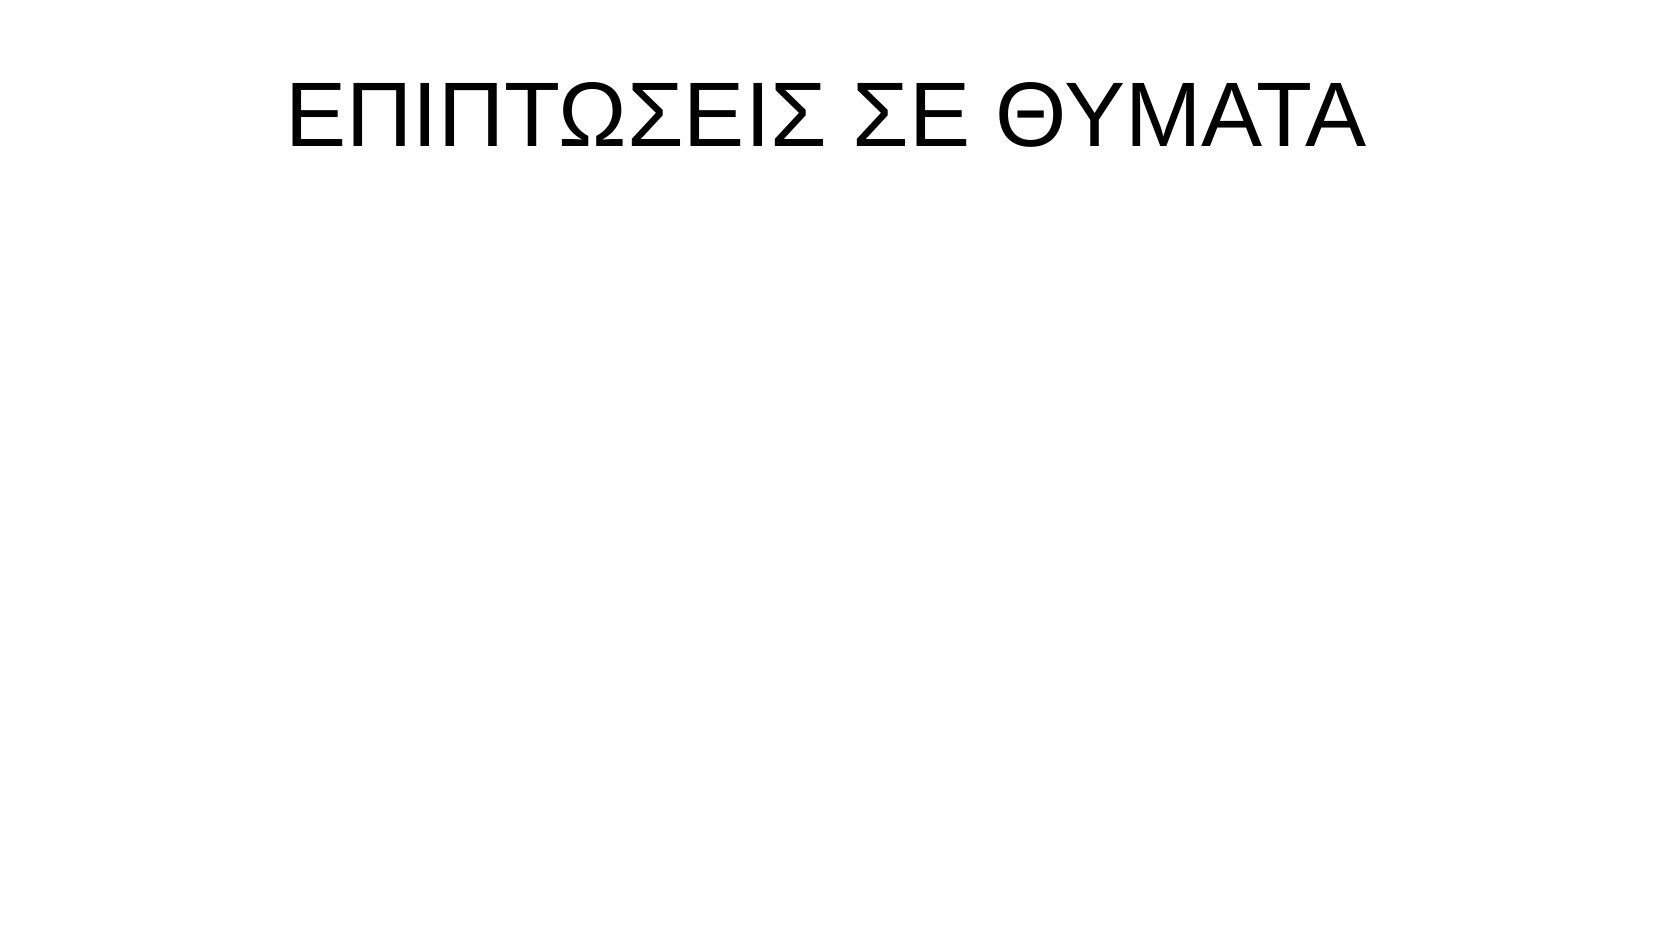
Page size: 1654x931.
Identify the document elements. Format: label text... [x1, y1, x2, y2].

title ΕΠΙΠΤΩΣΕΙΣ ΣΕ ΘΥΜΑΤΑ [82, 37, 1571, 193]
